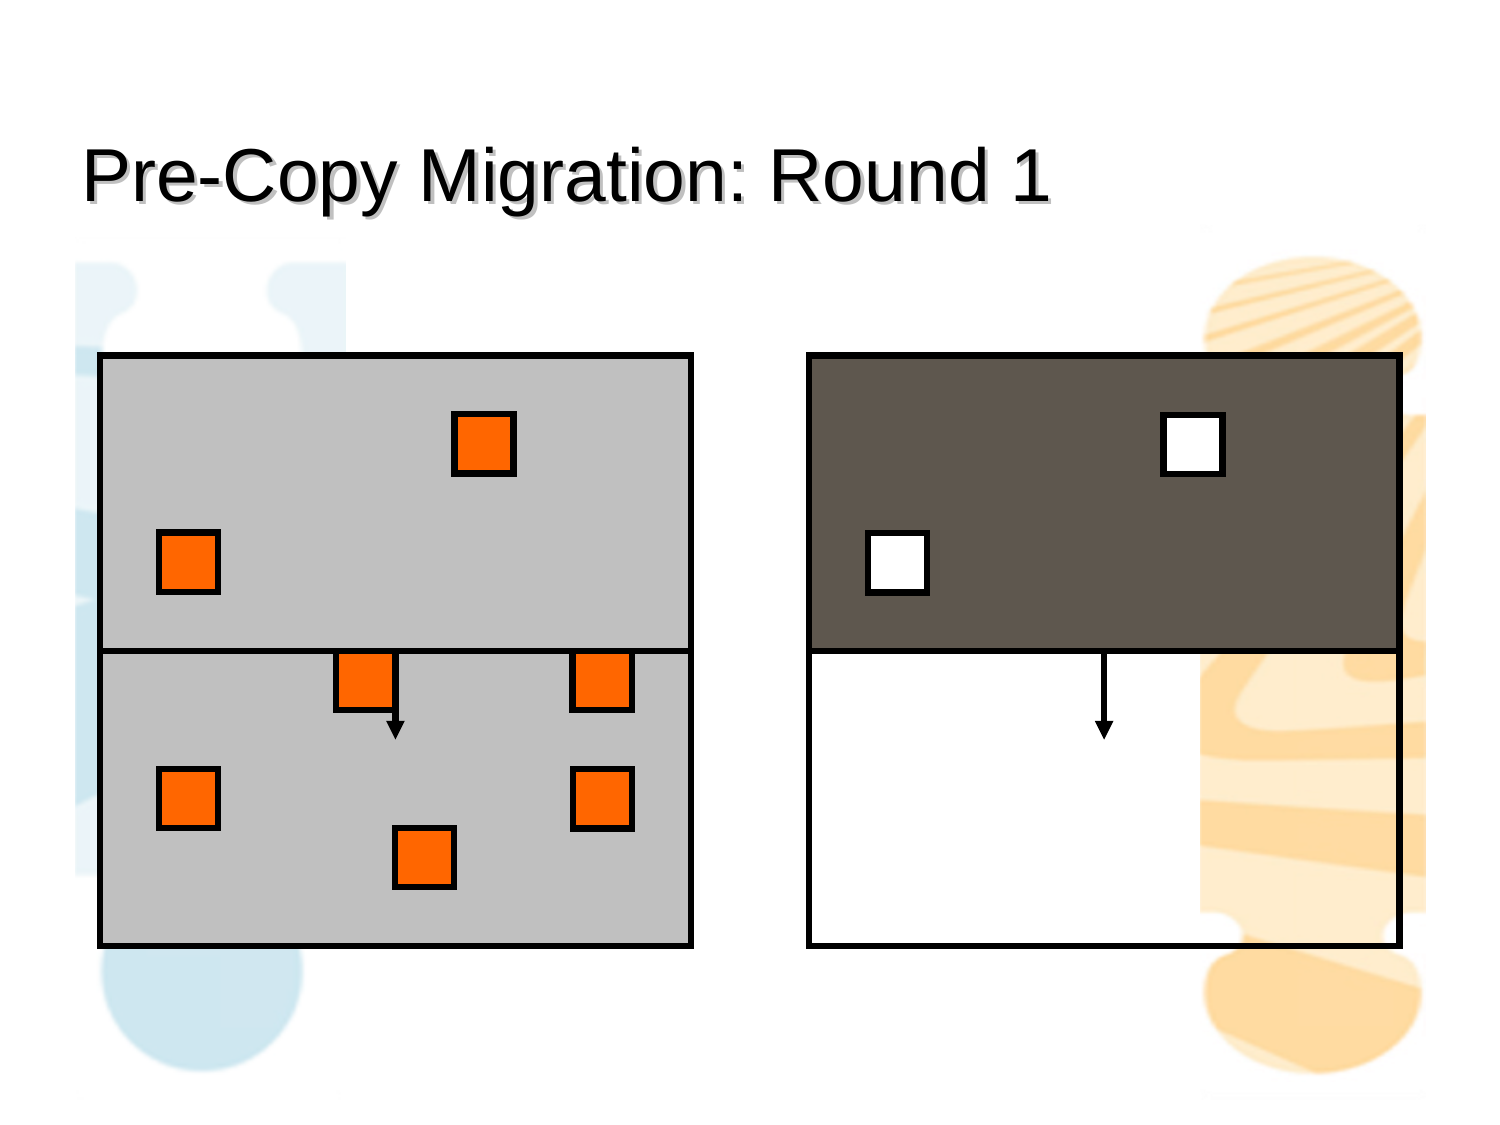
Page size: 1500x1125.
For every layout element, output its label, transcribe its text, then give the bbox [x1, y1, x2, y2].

text_box [100, 355, 691, 947]
title Pre-Copy Migration: Round 1 [66, 37, 1342, 225]
picture [75, 237, 346, 1100]
picture [1200, 651, 1396, 943]
picture [1200, 224, 1426, 1100]
text_box [808, 355, 1400, 651]
